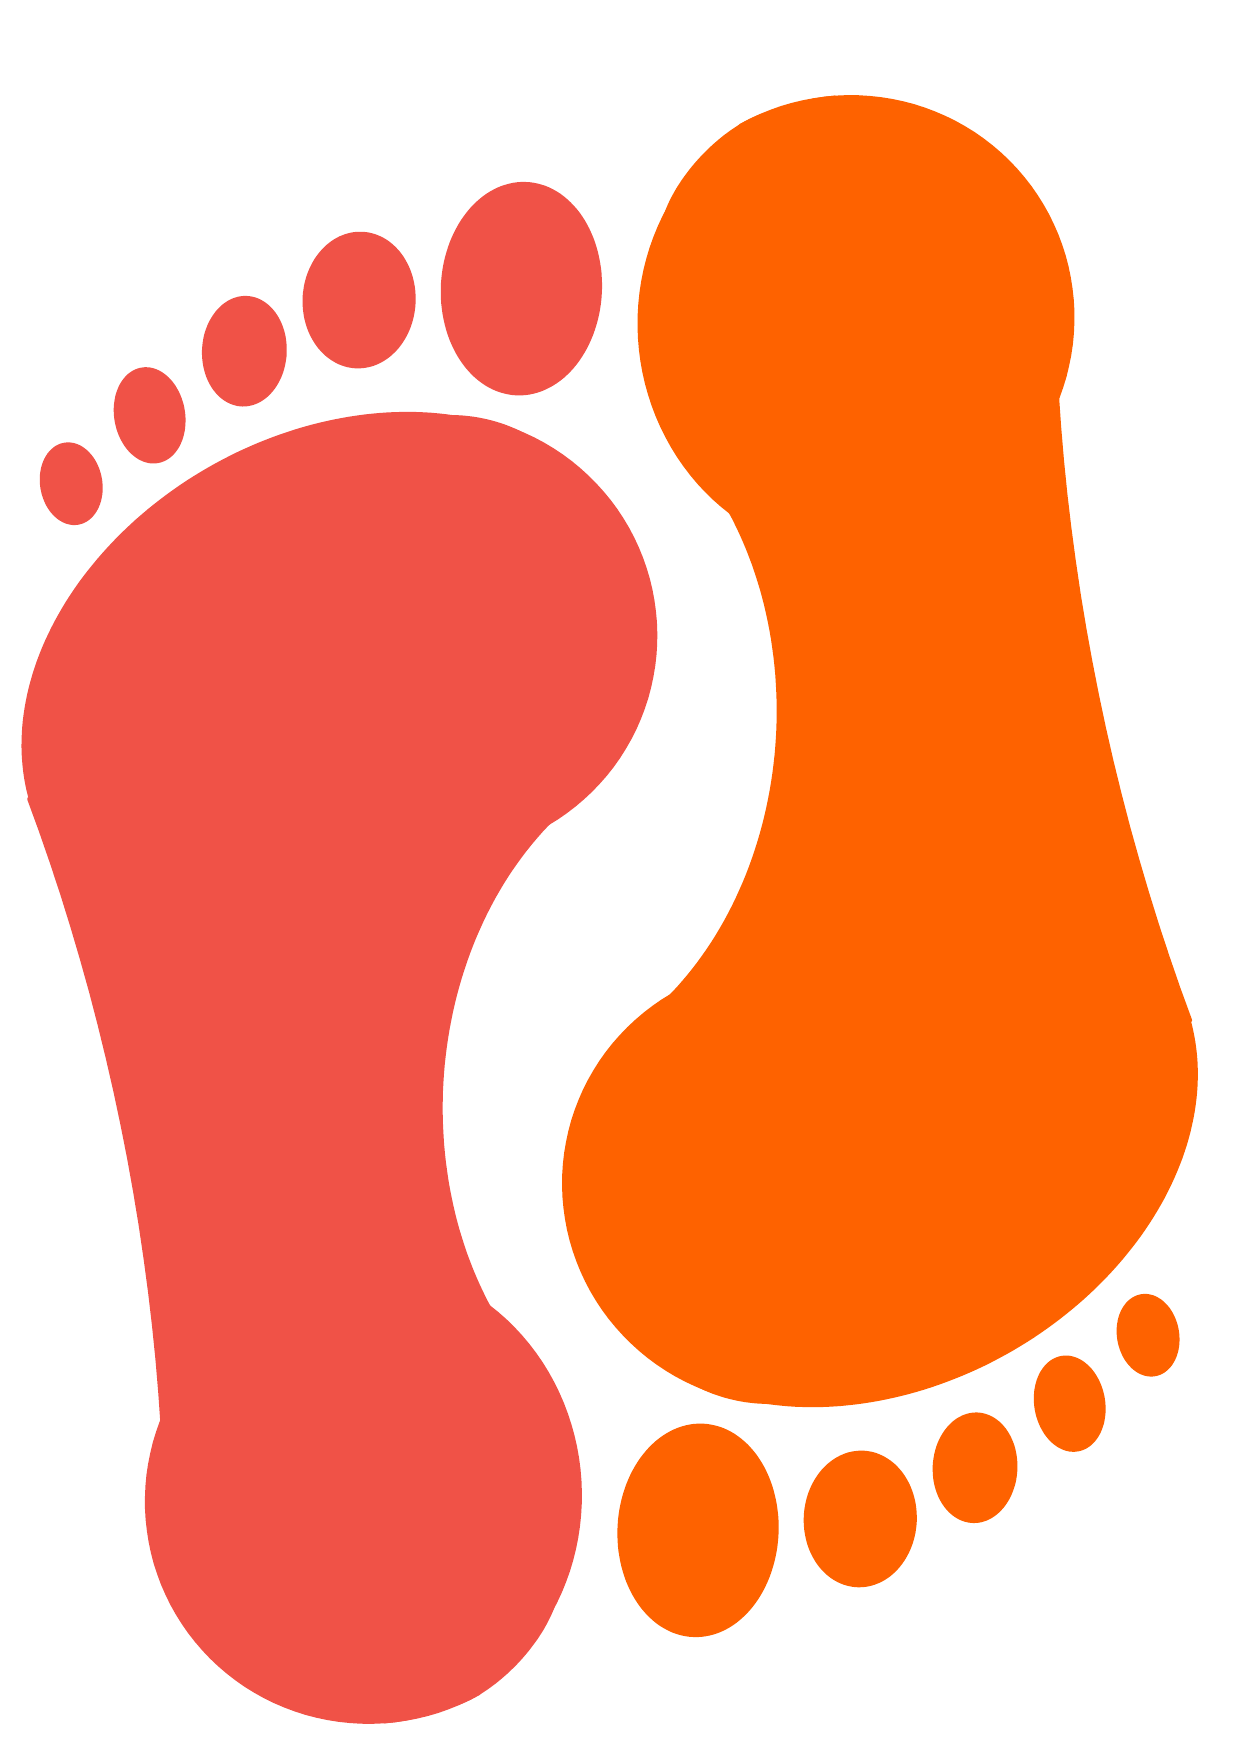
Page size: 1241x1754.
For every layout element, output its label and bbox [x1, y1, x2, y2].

text_box [204, 298, 285, 405]
text_box [115, 369, 184, 462]
text_box [1118, 1295, 1178, 1375]
text_box [23, 413, 656, 1722]
text_box [304, 233, 414, 367]
text_box [805, 1452, 915, 1586]
text_box [41, 444, 101, 523]
text_box [1035, 1357, 1104, 1450]
text_box [564, 97, 1196, 1406]
text_box [934, 1414, 1016, 1521]
text_box [619, 1425, 777, 1636]
text_box [442, 184, 600, 394]
